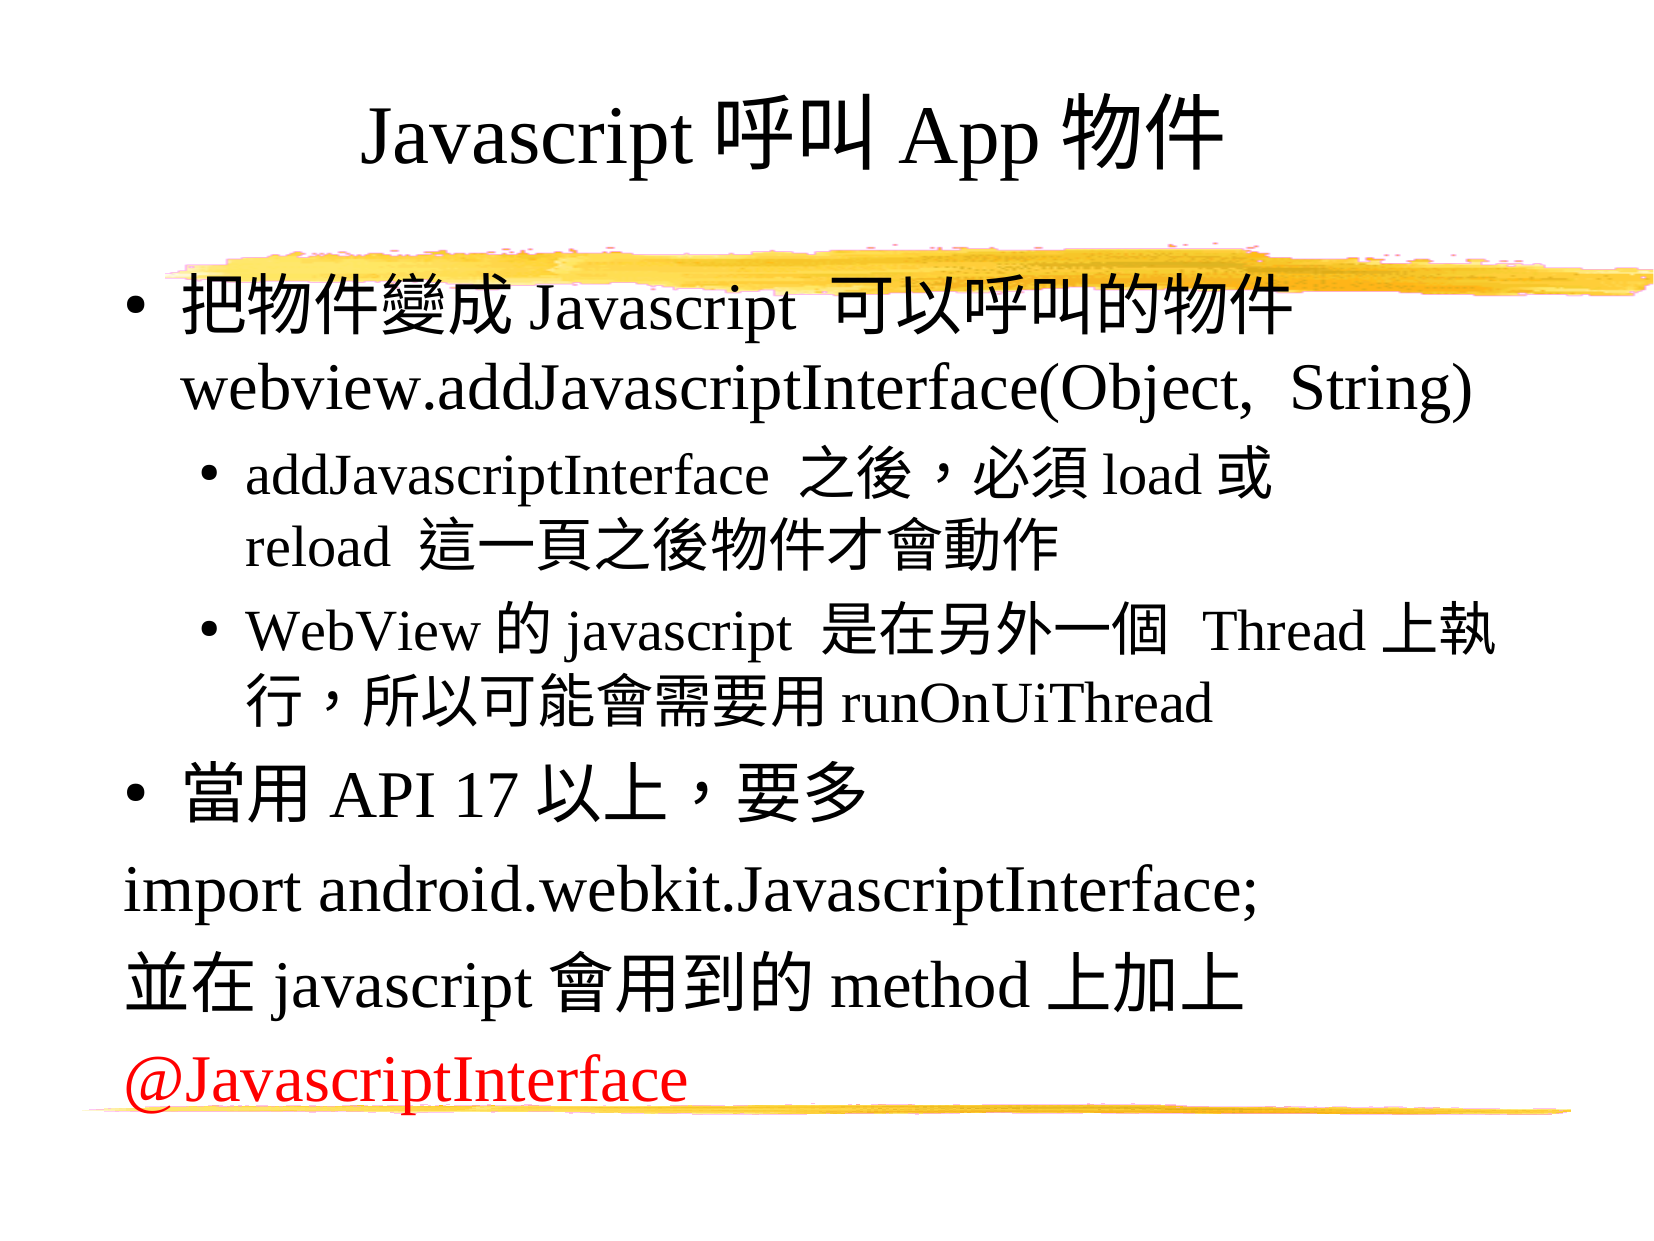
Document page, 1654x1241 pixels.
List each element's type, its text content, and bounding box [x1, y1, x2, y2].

picture [1530, 1102, 1571, 1117]
title Javascript呼叫App物件 [76, 28, 1482, 235]
list 把物件變成Javascript 可以呼叫的物件 webview.addJavascriptInterface(Object, String) addJavascriptInterface 之後，必須load或 reload 這一頁之後物件才會動作 WebView的javascript 是在另外一個 Thread上執行，所以可能會需要用runOnUiThread 當用API 17以上，要多 import android.webkit.JavascriptInterface; 並在javascript會用到的method上加上 @JavascriptInterface [124, 263, 1530, 1125]
picture [82, 1102, 124, 1117]
picture [165, 237, 1654, 308]
